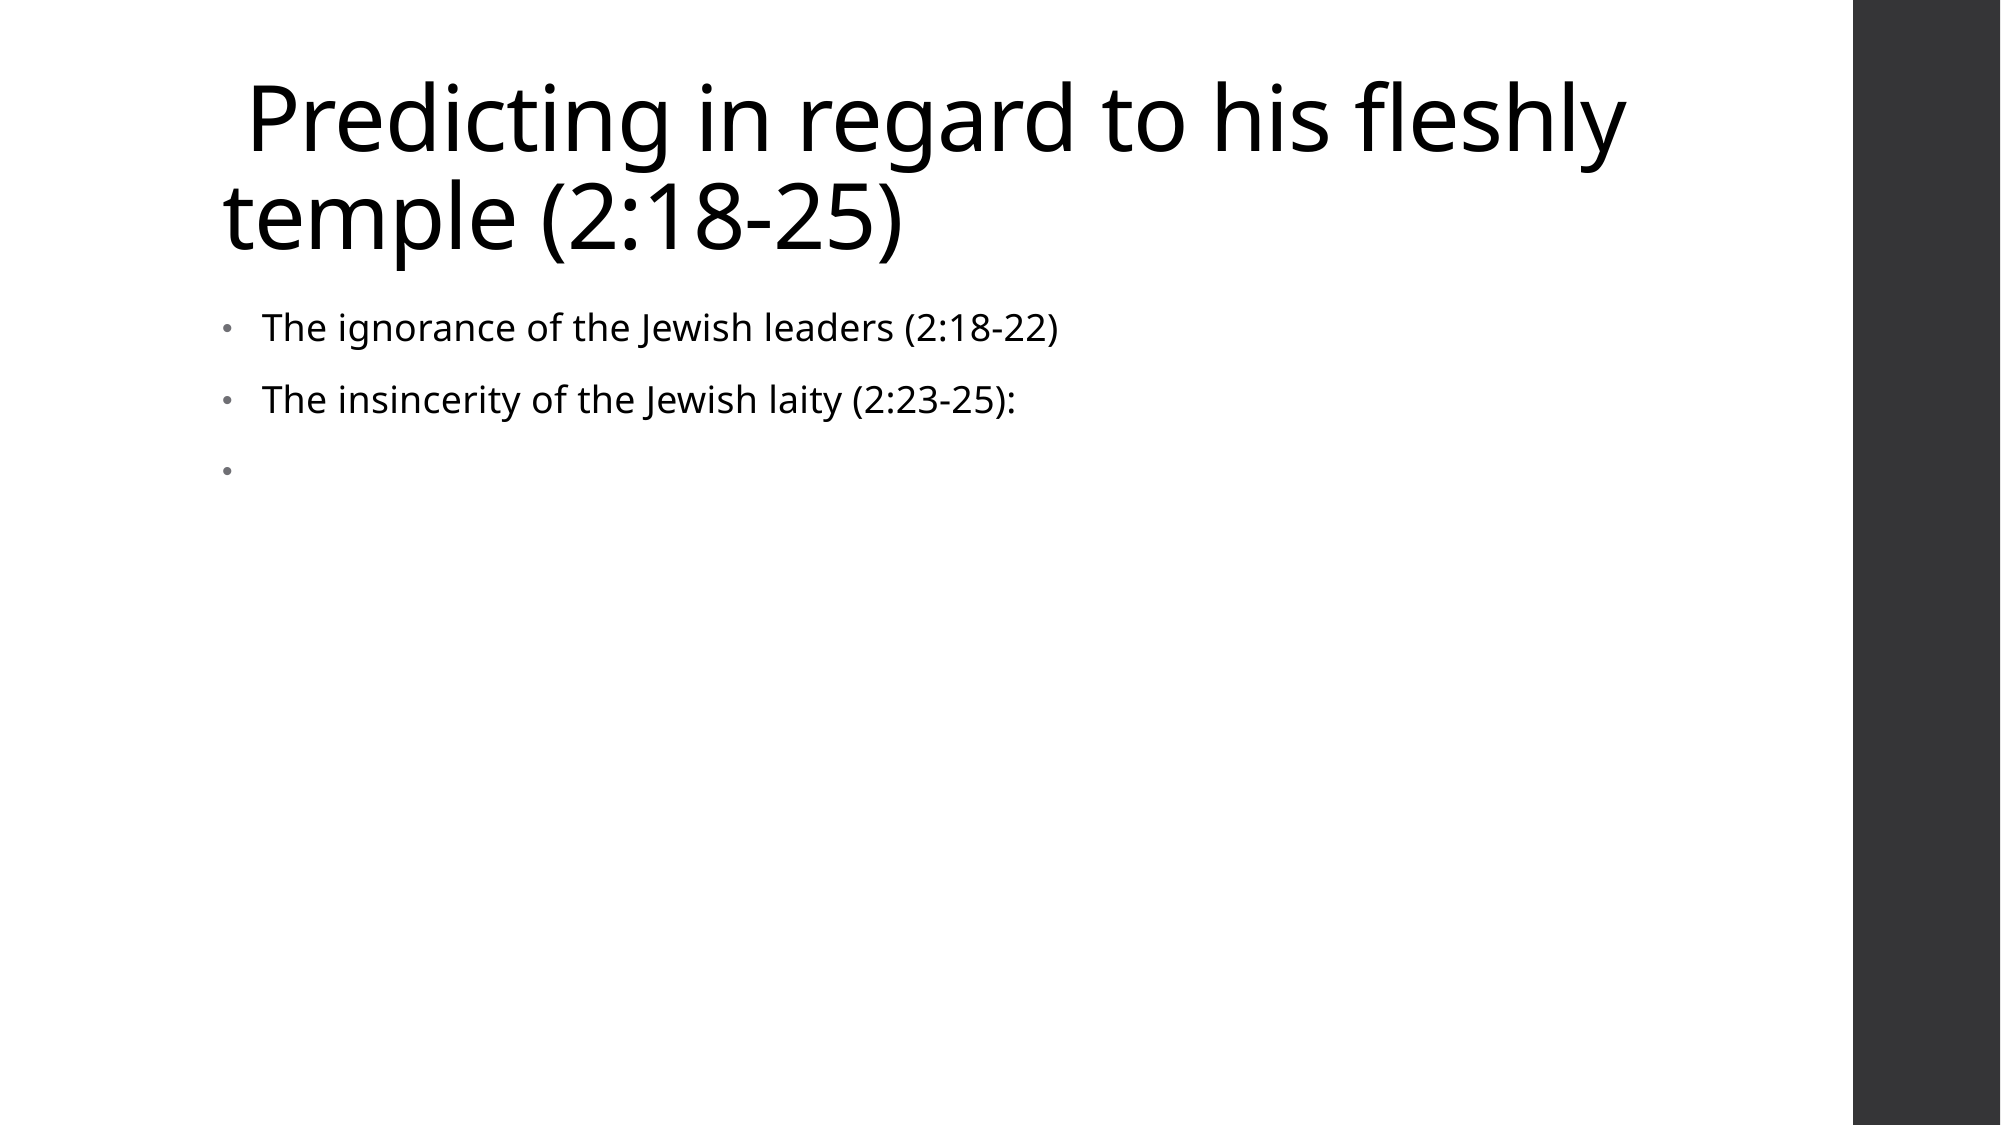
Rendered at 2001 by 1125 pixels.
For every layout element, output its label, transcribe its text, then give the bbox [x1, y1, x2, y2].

list The ignorance of the Jewish leaders (2:18-22) The insincerity of the Jewish laity (2:23-25): [206, 299, 1617, 1014]
title Predicting in regard to his fleshly temple (2:18-25) [206, 60, 1797, 278]
